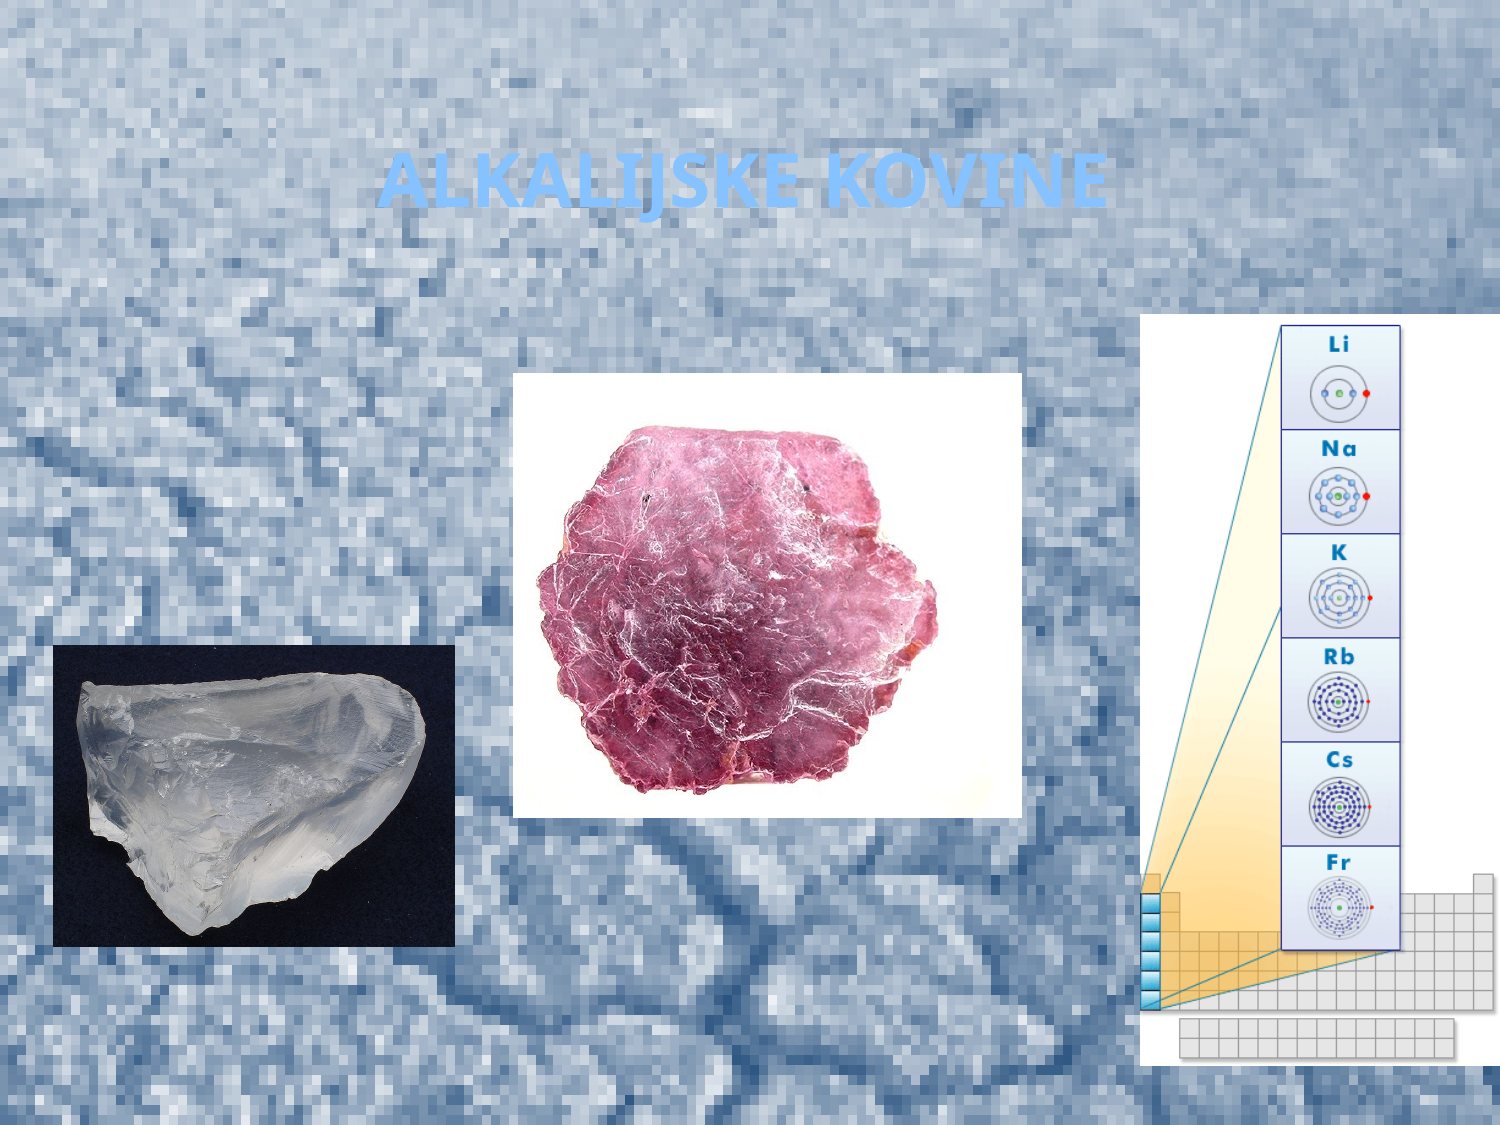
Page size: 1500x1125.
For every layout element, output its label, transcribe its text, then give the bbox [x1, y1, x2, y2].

picture [0, 0, 1500, 1125]
text_box ALKALIJSKE KOVINE [183, 125, 1306, 315]
